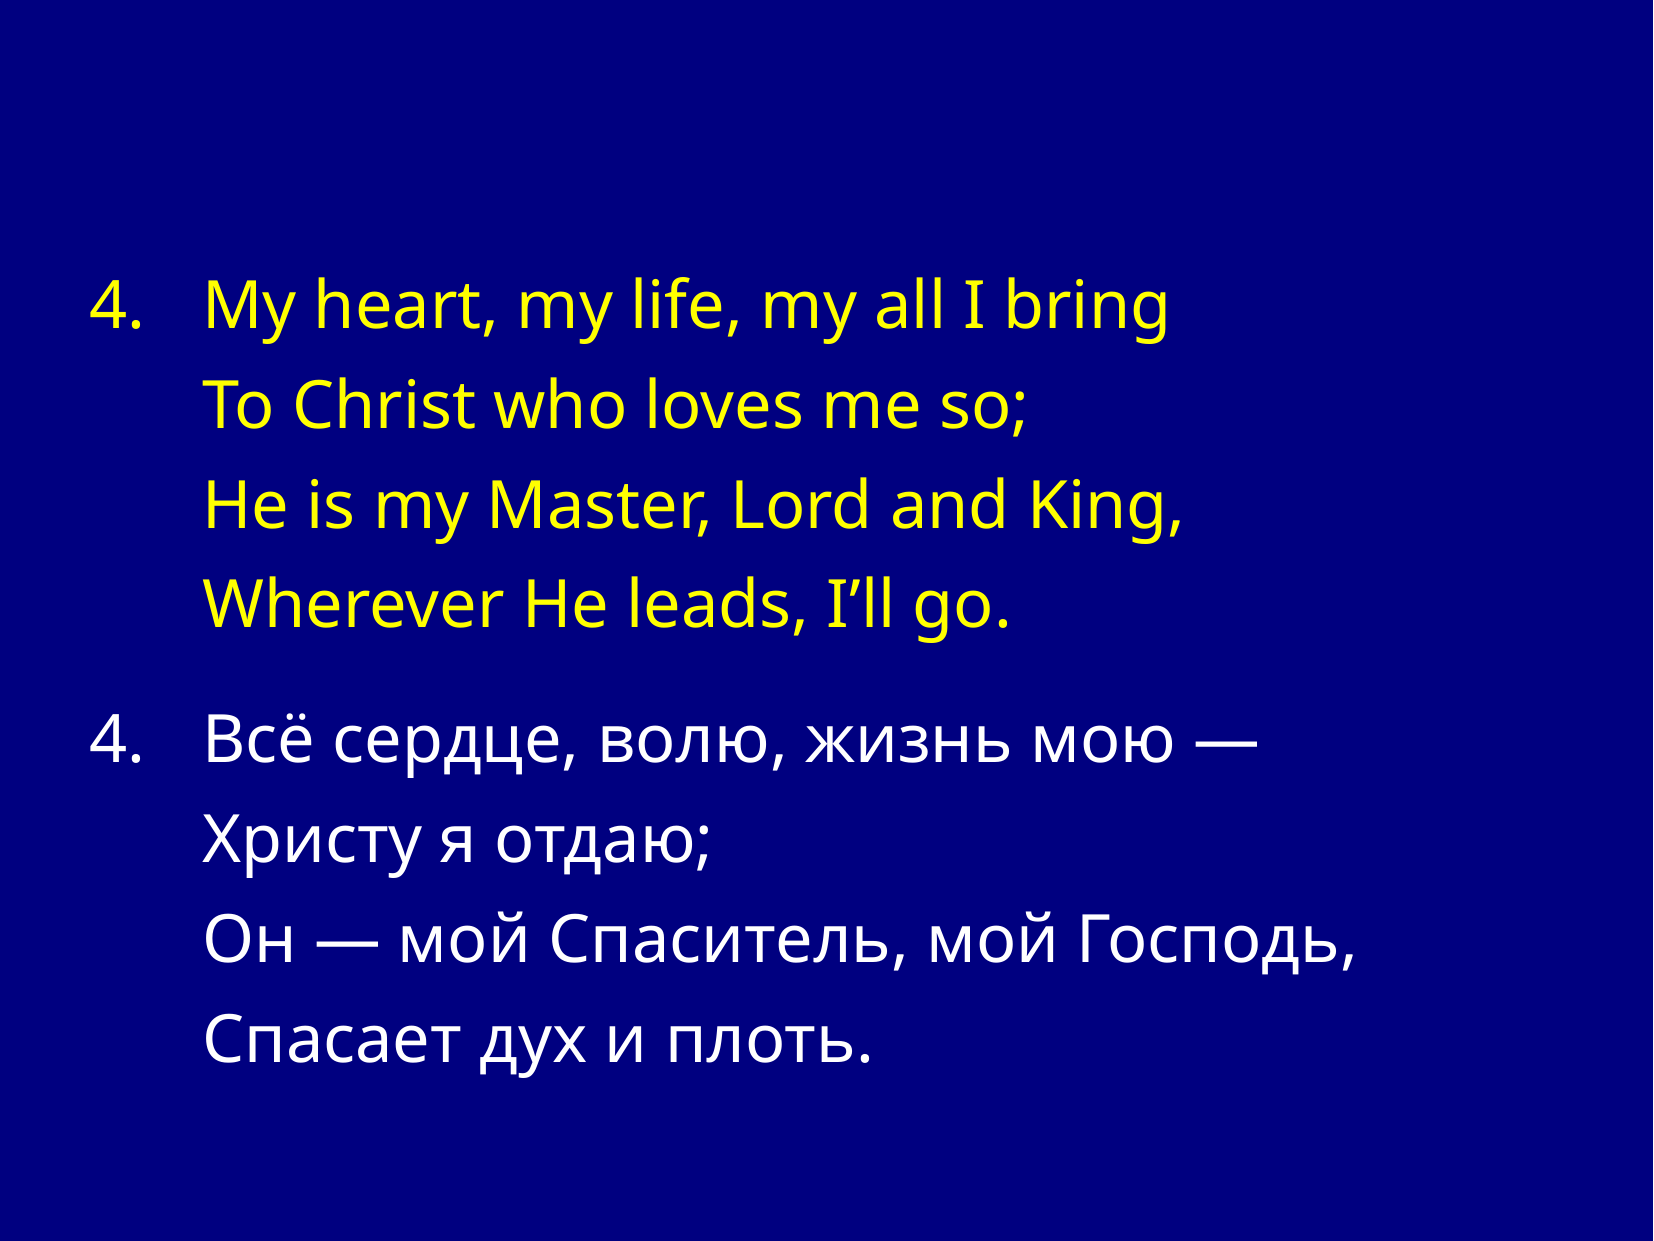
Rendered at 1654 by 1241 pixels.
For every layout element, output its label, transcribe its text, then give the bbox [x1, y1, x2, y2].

text_box 4. Всё сердце, волю, жизнь мою — Христу я отдаю; Он — мой Спаситель, мой Господь, Спасает дух и плоть. [75, 675, 1576, 1163]
text_box 4. My heart, my life, my all I bring To Christ who loves me so; He is my Master, Lord and King, Wherever He leads, I’ll go. [75, 150, 1576, 638]
